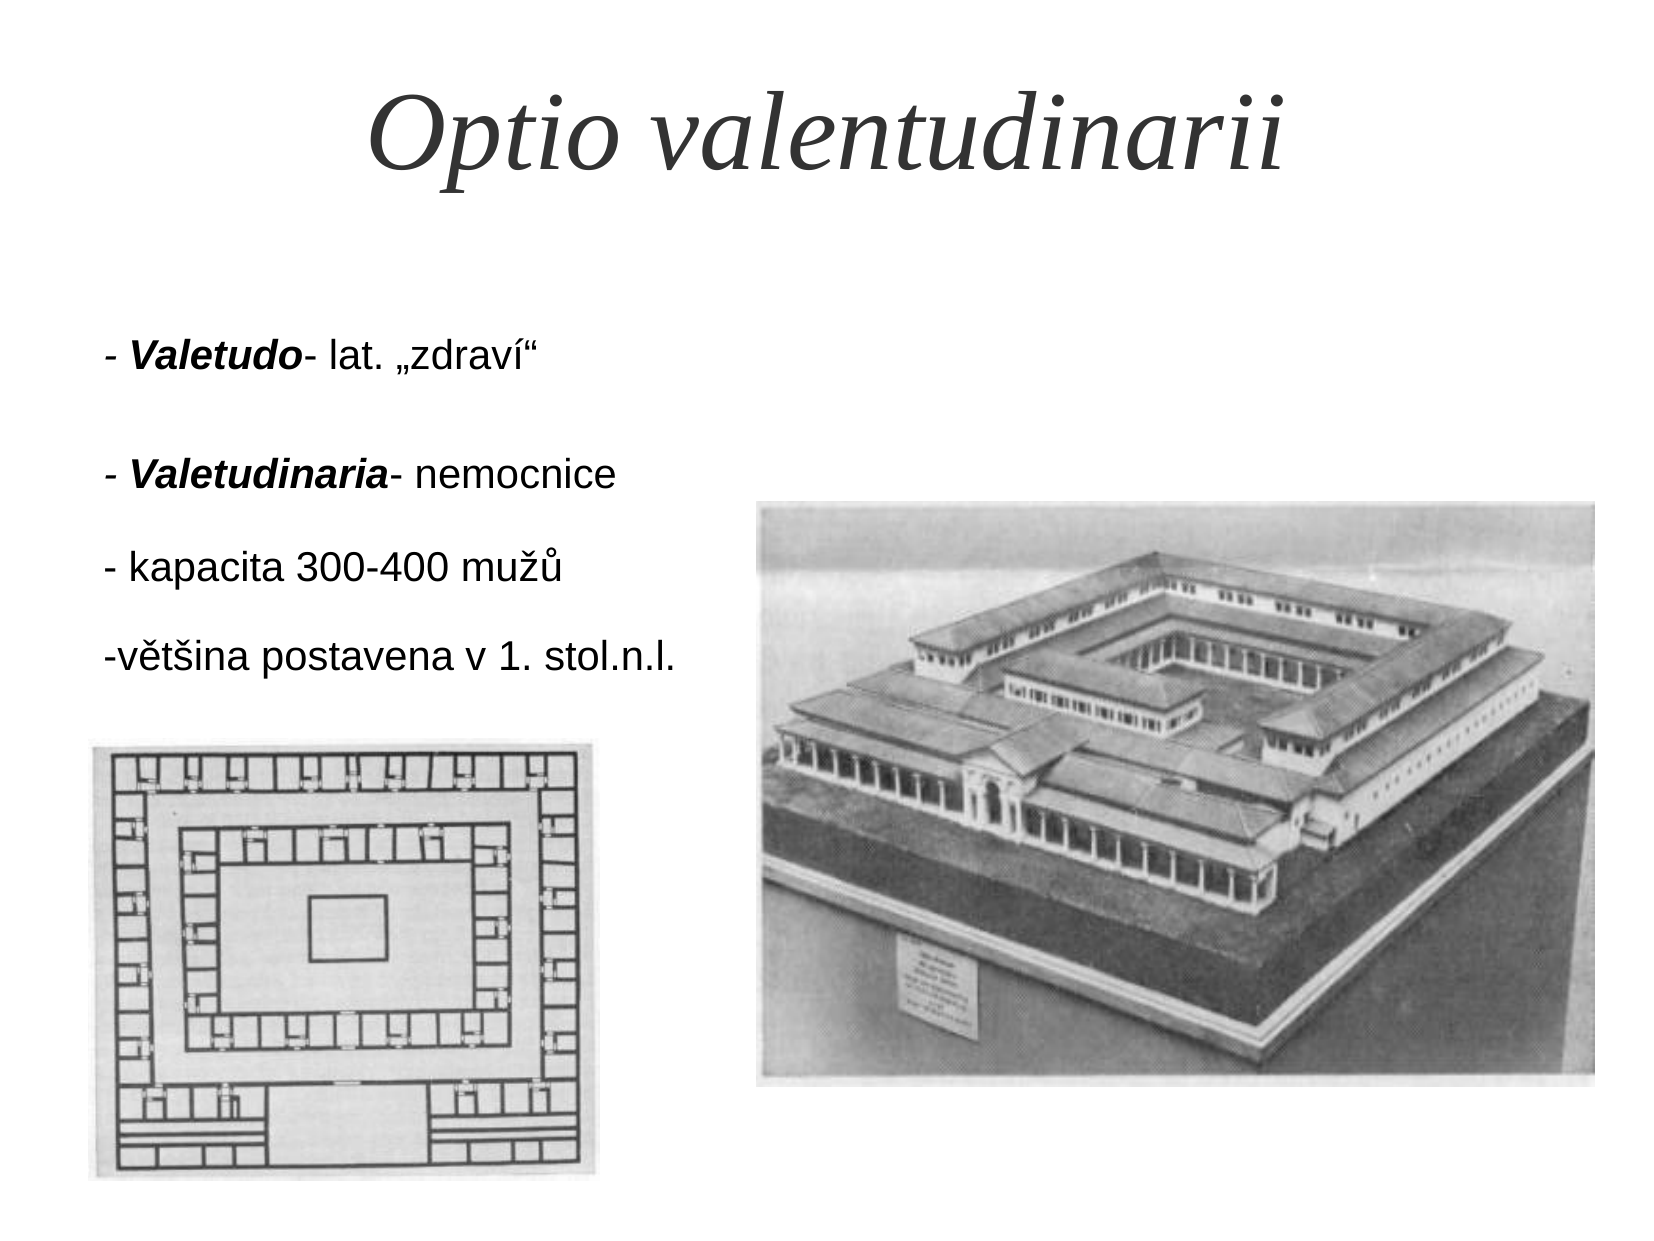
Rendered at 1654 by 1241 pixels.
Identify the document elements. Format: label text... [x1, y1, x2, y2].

text_box -většina postavena v 1. stol.n.l. [88, 625, 768, 687]
picture [756, 501, 1595, 1087]
picture [88, 738, 600, 1182]
text_box - Valetudinaria- nemocnice - kapacita 300-400 mužů [88, 442, 798, 598]
title Optio valentudinarii [82, 49, 1571, 272]
text_box - Valetudo- lat. „zdraví“ [88, 324, 739, 387]
